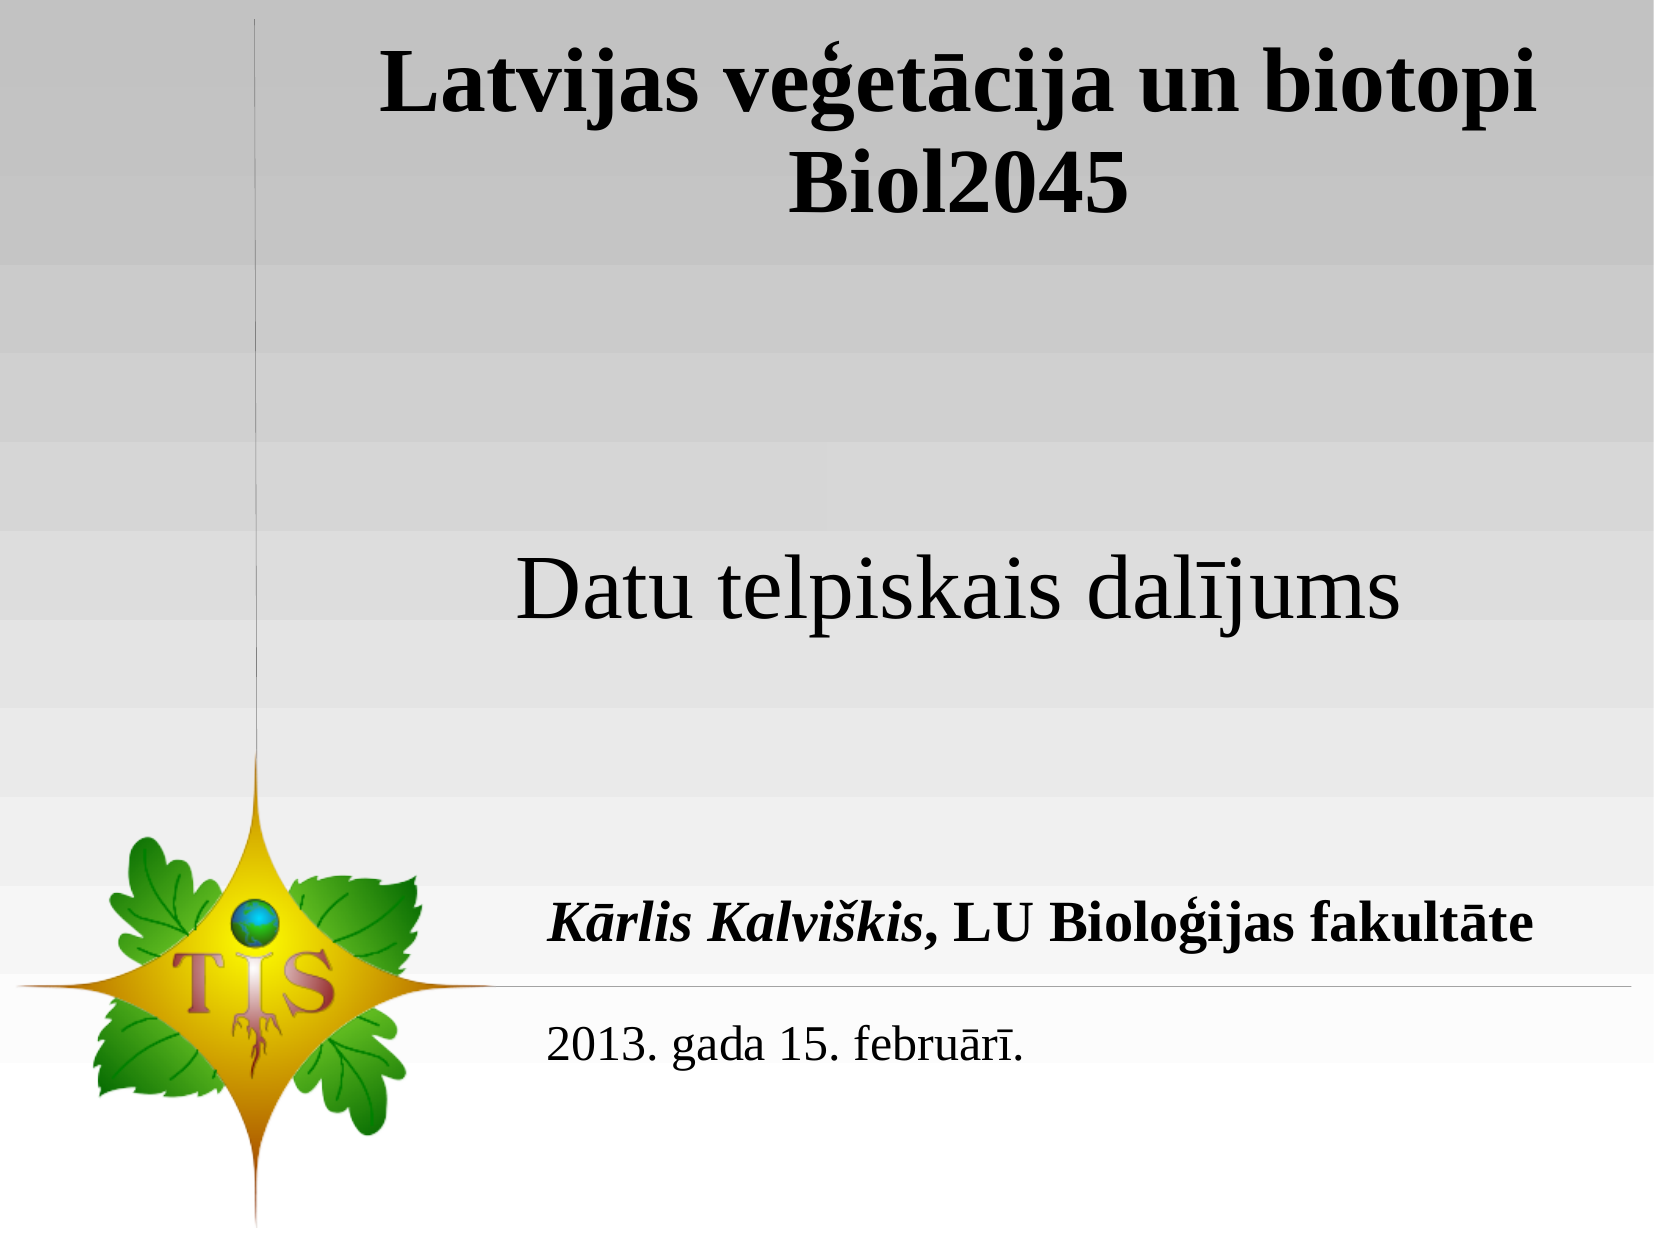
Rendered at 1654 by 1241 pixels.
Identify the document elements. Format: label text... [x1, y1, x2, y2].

title Datu telpiskais dalījums [295, 314, 1625, 861]
picture [0, 0, 1654, 1241]
list 2013. gada 15. februārī. [476, 1015, 1654, 1241]
